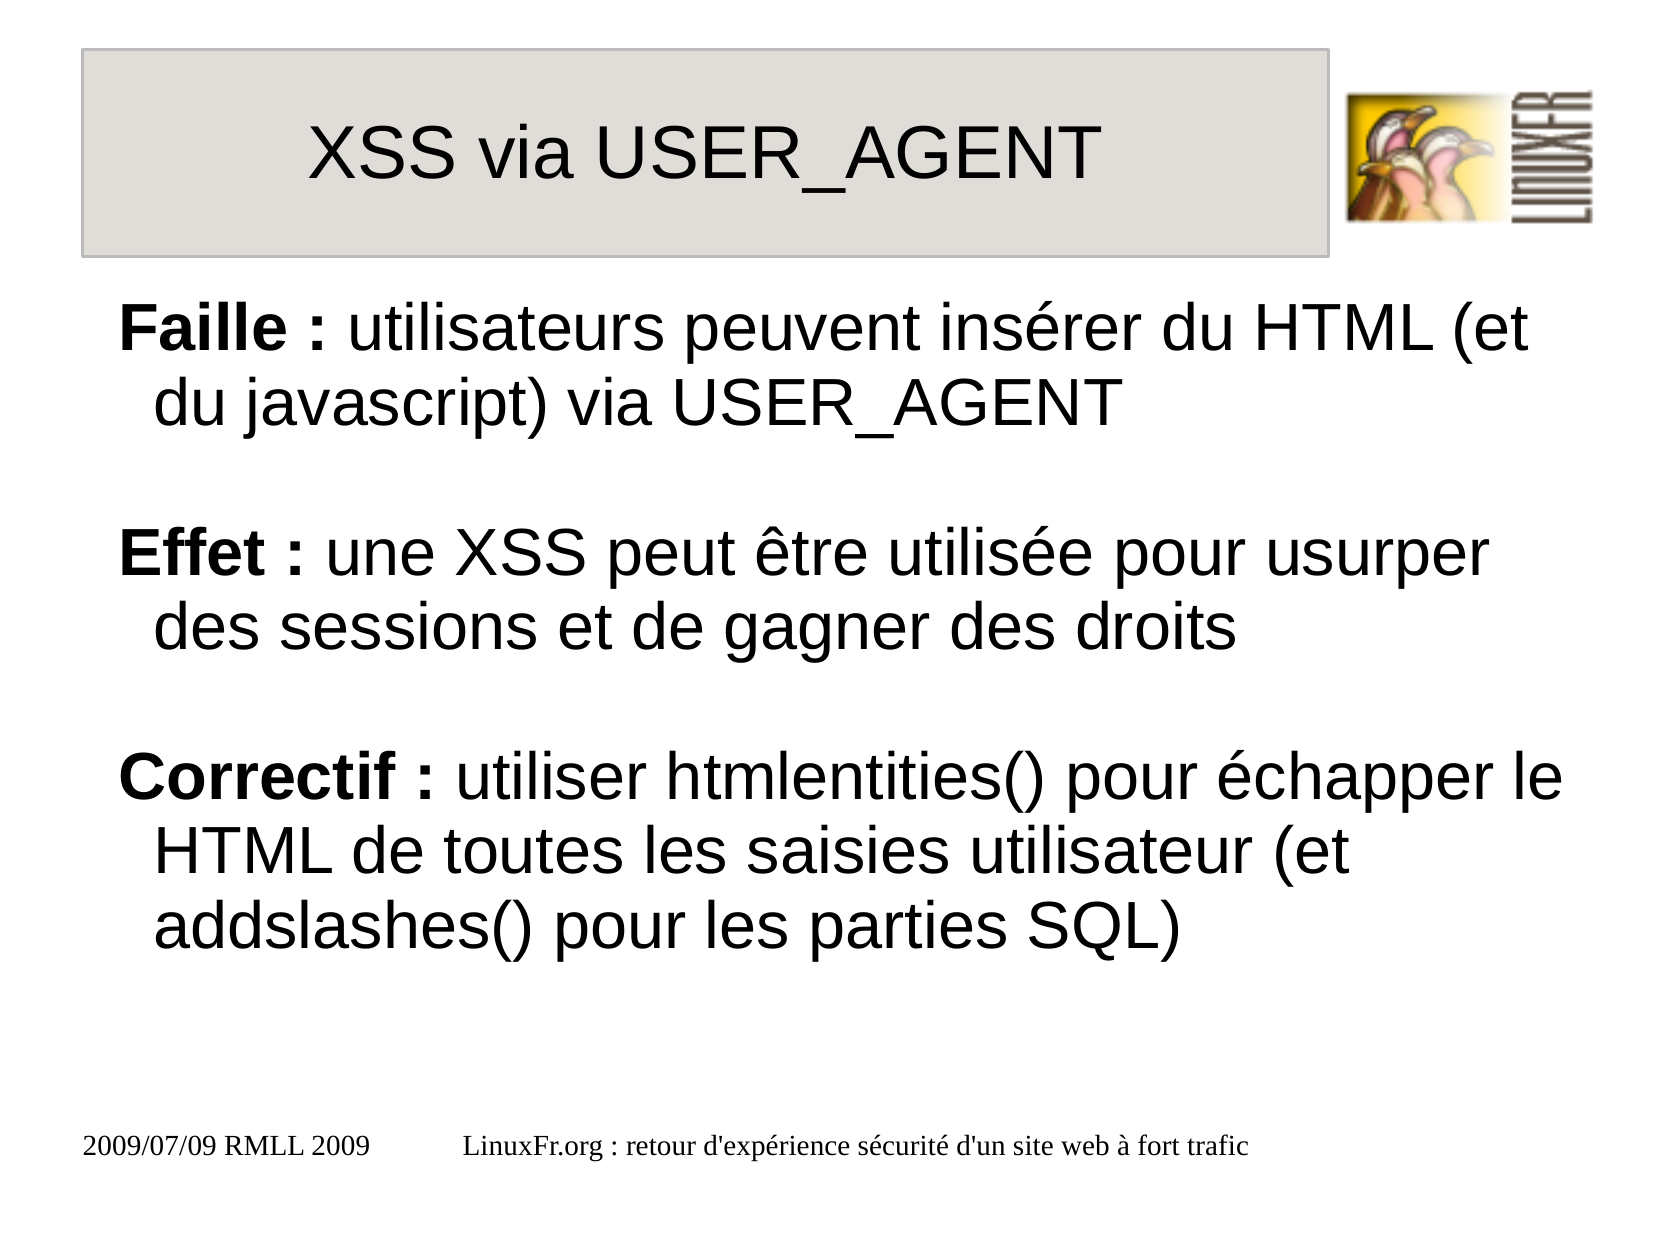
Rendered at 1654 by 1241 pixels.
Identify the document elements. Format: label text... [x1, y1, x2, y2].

subtitle Faille : utilisateurs peuvent insérer du HTML (et du javascript) via USER_AGENT Effet : une XSS peut être utilisée pour usurper des sessions et de gagner des droits Correctif : utiliser htmlentities() pour échapper le HTML de toutes les saisies utilisateur (et addslashes() pour les parties SQL) [82, 290, 1571, 1094]
picture [1341, 88, 1601, 229]
title XSS via USER_AGENT [82, 49, 1329, 257]
